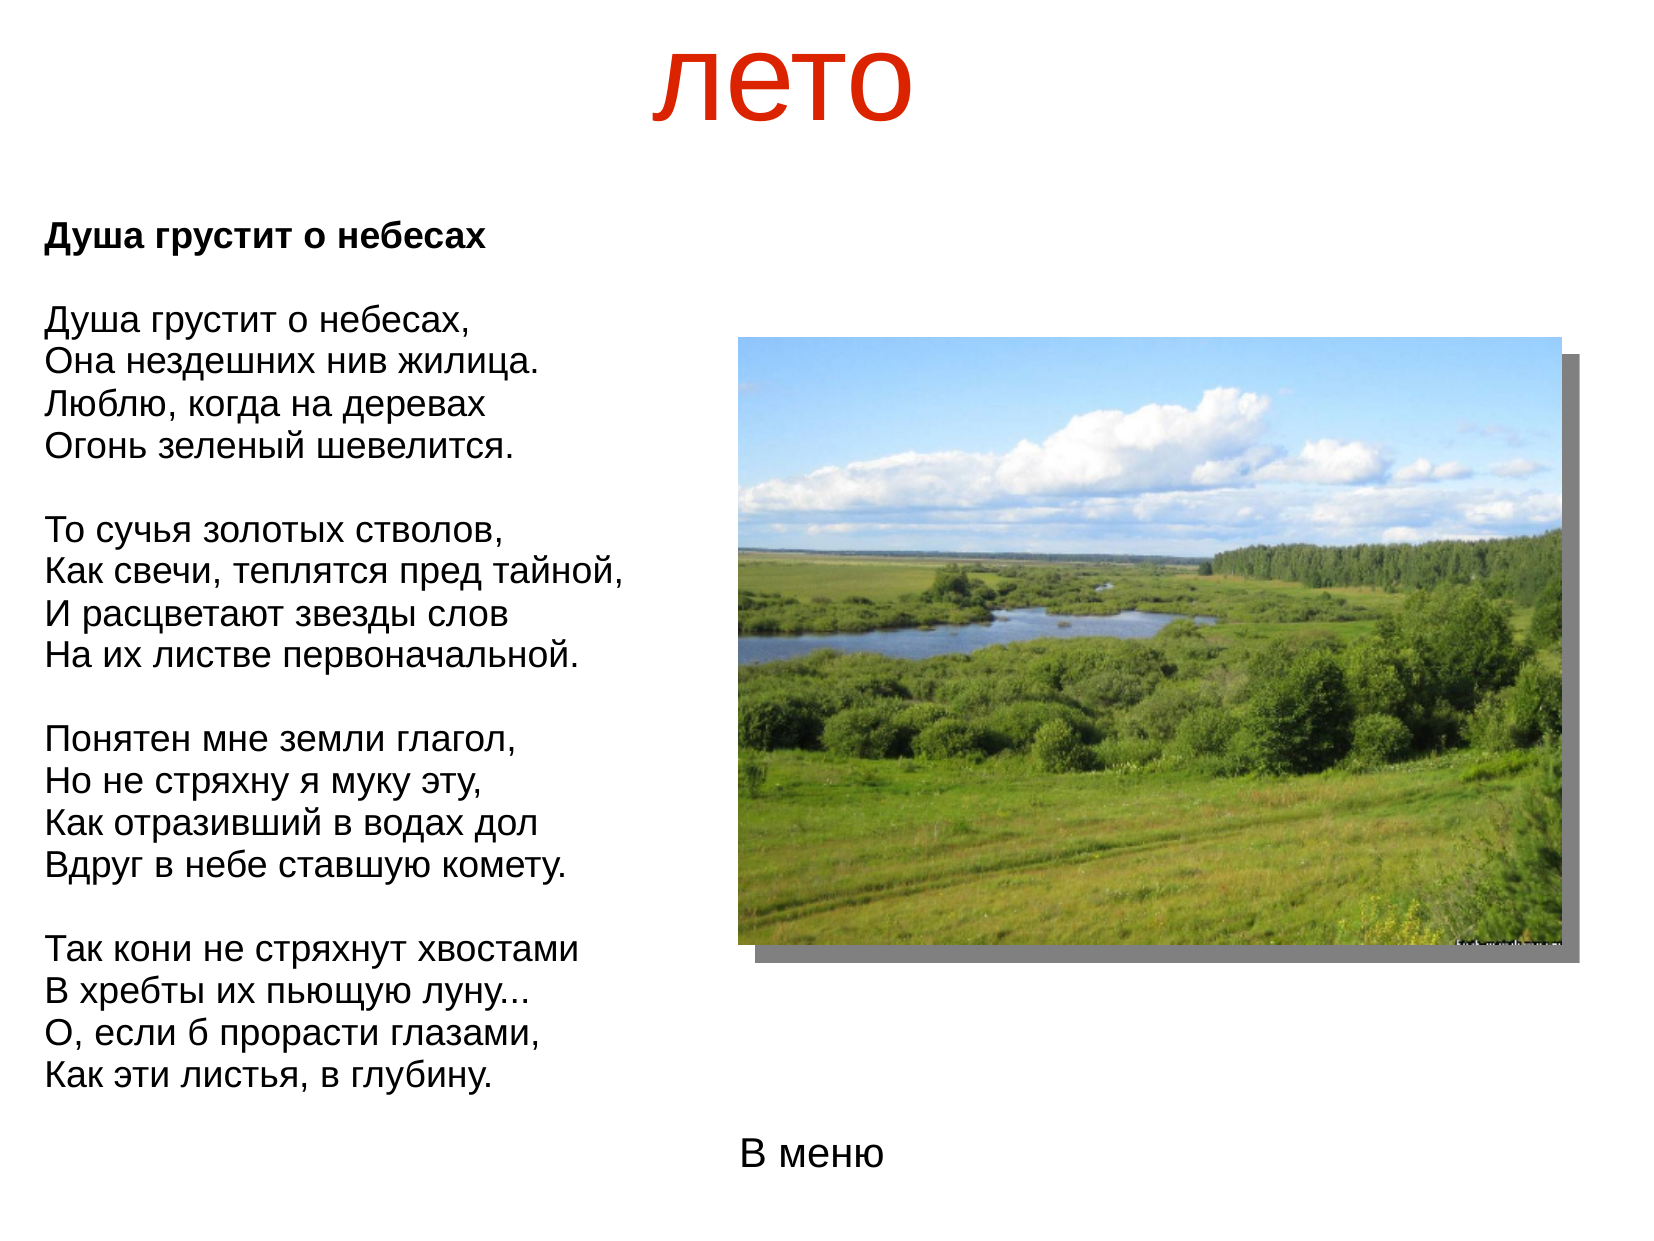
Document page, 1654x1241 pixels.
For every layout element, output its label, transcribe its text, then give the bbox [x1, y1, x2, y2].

picture [738, 337, 1562, 945]
text_box лето [637, 0, 934, 155]
text_box Душа грустит о небесах Душа грустит о небесах, Она нездешних нив жилица. Люблю, когда на деревах Огонь зеленый шевелится. То сучья золотых стволов, Как свечи, теплятся пред тайной, И расцветают звезды слов На их листве первоначальной. Понятен мне земли глагол, Но не стряхну я муку эту, Как отразивший в водах дол Вдруг в небе ставшую комету. Так кони не стряхнут хвостами В хребты их пьющую луну... О, если б прорасти глазами, Как эти листья, в глубину. [29, 206, 916, 1107]
text_box В меню [649, 1122, 975, 1184]
